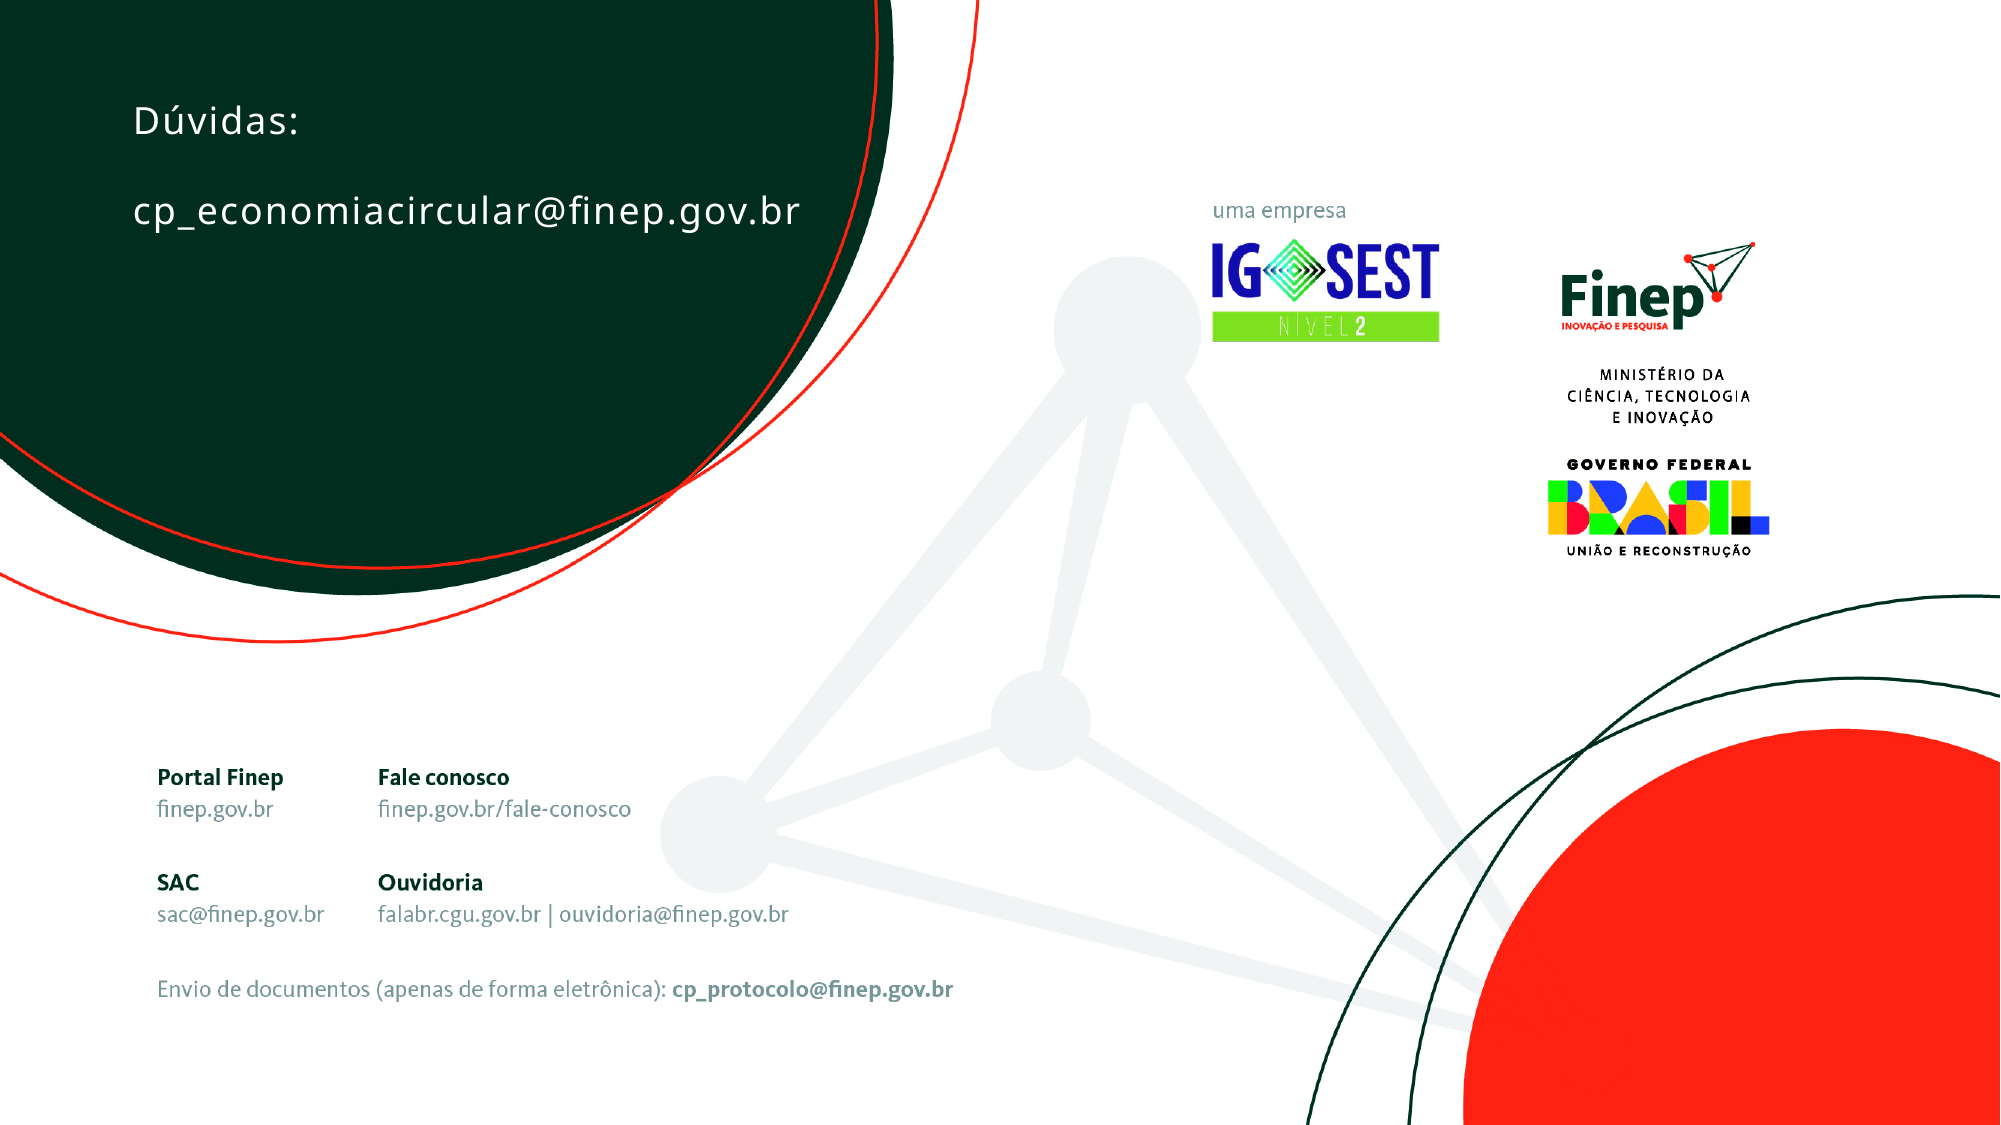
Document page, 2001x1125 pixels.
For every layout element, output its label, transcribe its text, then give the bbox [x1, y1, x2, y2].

text_box Dúvidas: cp_economiacircular@finep.gov.br [117, 89, 936, 281]
